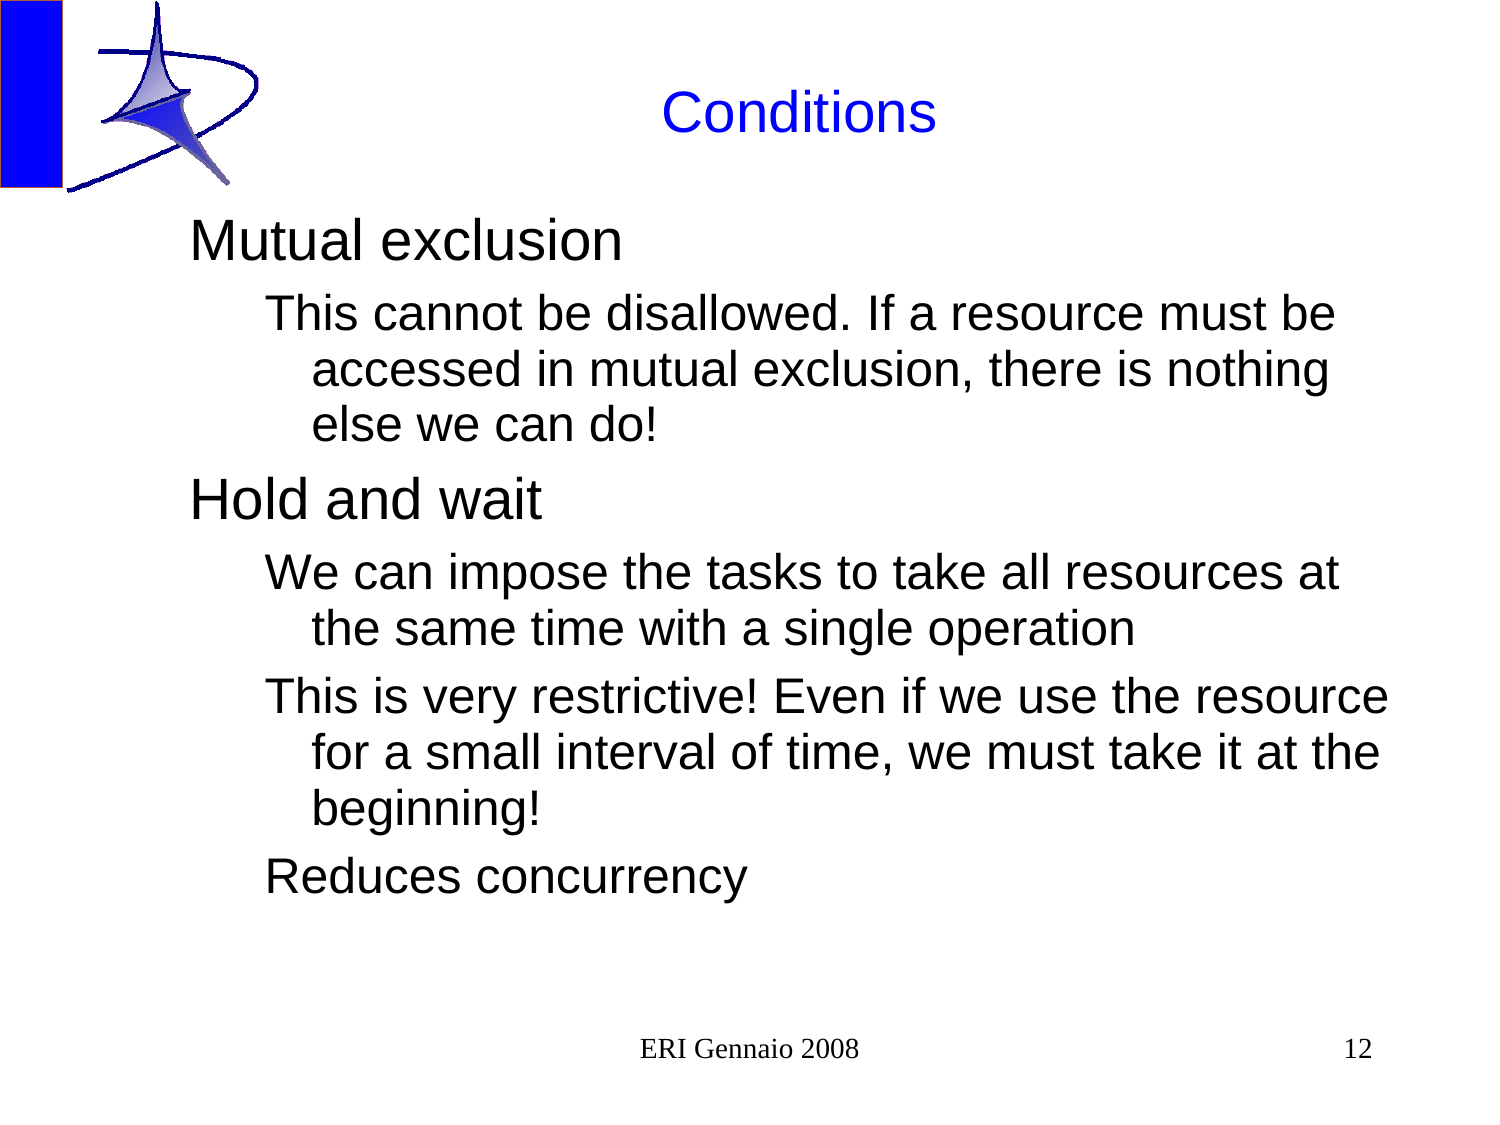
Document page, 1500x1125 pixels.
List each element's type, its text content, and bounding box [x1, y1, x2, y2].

picture [62, 0, 263, 197]
title Conditions [174, 61, 1425, 164]
list Mutual exclusion This cannot be disallowed. If a resource must be accessed in mutual exclusion, there is nothing else we can do! Hold and wait We can impose the tasks to take all resources at the same time with a single operation This is very restrictive! Even if we use the resource for a small interval of time, we must take it at the beginning! Reduces concurrency [174, 199, 1425, 963]
